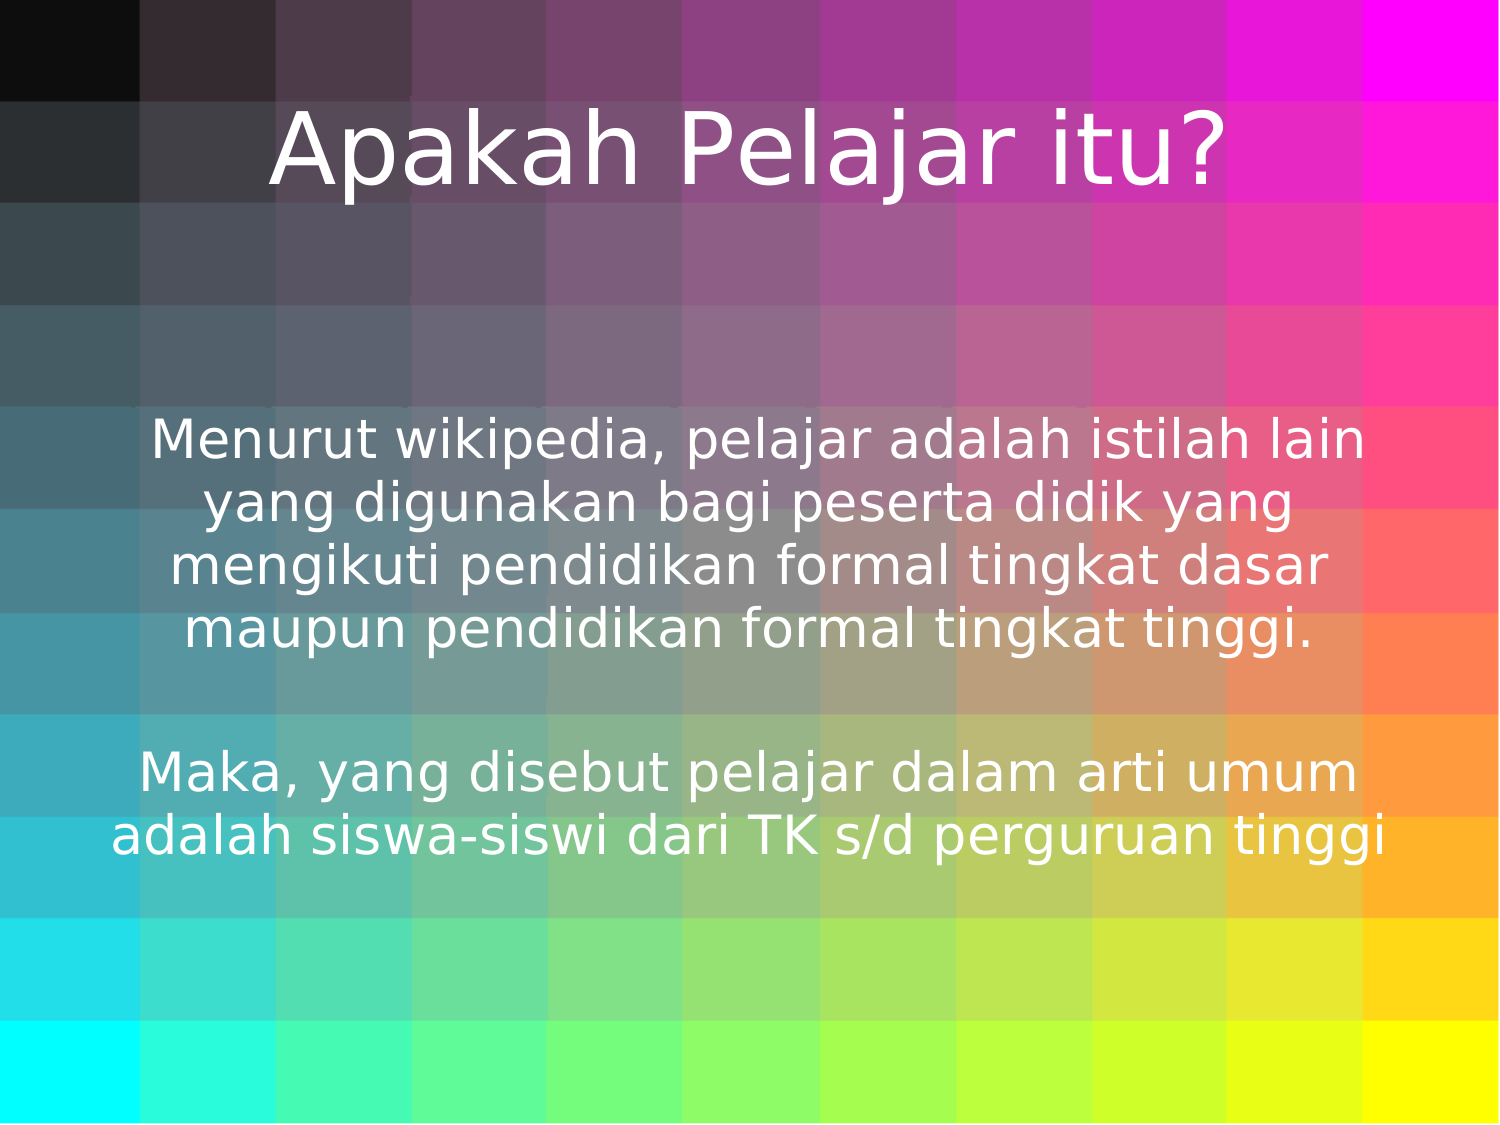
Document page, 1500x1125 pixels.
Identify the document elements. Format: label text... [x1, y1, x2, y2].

subtitle Menurut wikipedia, pelajar adalah istilah lain yang digunakan bagi peserta didik yang mengikuti pendidikan formal tingkat dasar maupun pendidikan formal tingkat tinggi. Maka, yang disebut pelajar dalam arti umum adalah siswa-siswi dari TK s/d perguruan tinggi [62, 275, 1438, 1001]
title Apakah Pelajar itu? [62, 22, 1438, 275]
picture [0, 0, 1500, 1125]
